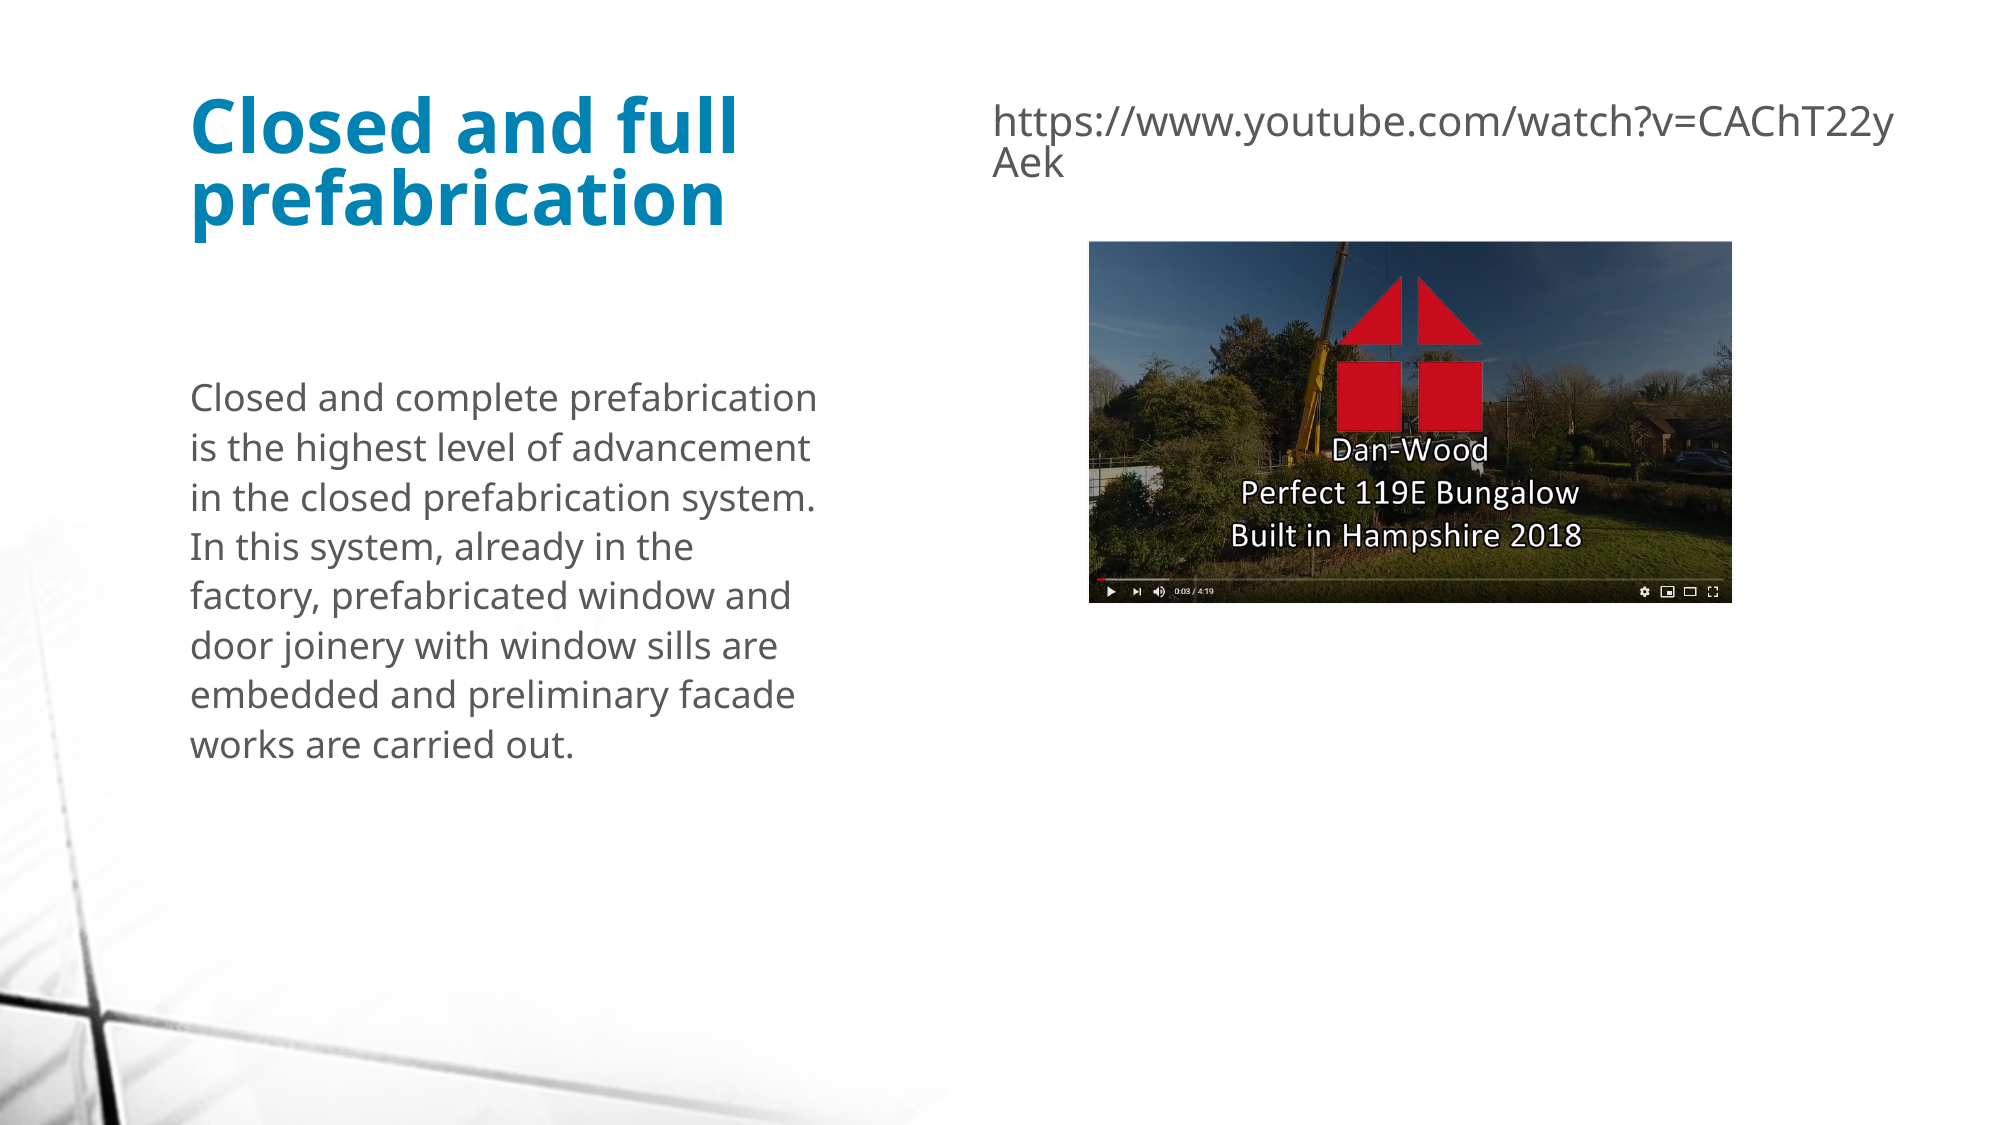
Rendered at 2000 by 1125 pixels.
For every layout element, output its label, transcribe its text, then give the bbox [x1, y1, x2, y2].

list https://www.youtube.com/watch?v=CAChT22yAek [962, 87, 1925, 988]
list Closed and complete prefabrication is the highest level of advancement in the closed prefabrication system. In this system, already in the factory, prefabricated window and door joinery with window sills are embedded and preliminary facade works are carried out. [174, 362, 850, 988]
picture [1087, 240, 1734, 604]
title Closed and full prefabrication [174, 87, 850, 338]
